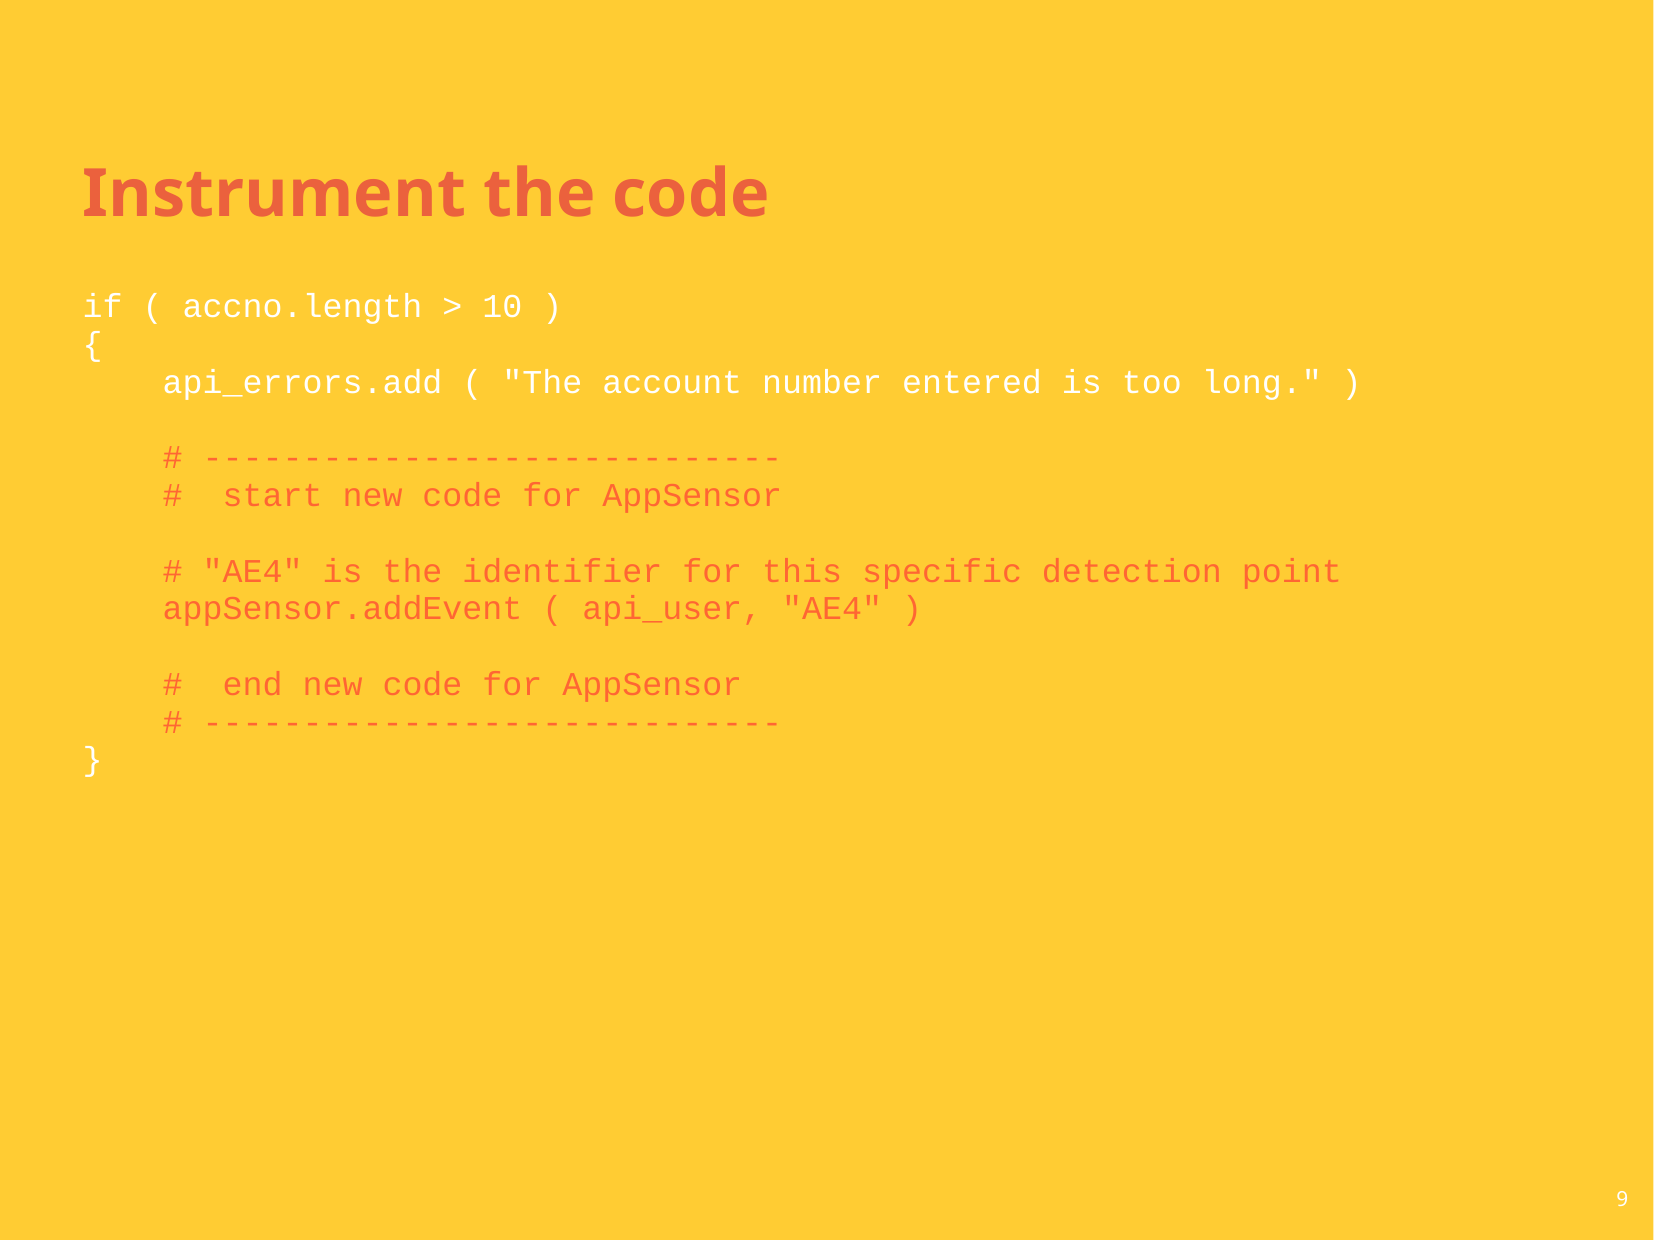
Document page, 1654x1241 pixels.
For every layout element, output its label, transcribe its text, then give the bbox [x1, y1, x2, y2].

title Instrument the code [82, 88, 1571, 237]
list if ( accno.length > 10 ) { api_errors.add ( "The account number entered is too long." ) # ----------------------------- # start new code for AppSensor # "AE4" is the identifier for this specific detection point appSensor.addEvent ( api_user, "AE4" ) # end new code for AppSensor # ----------------------------- } [82, 290, 1571, 1109]
